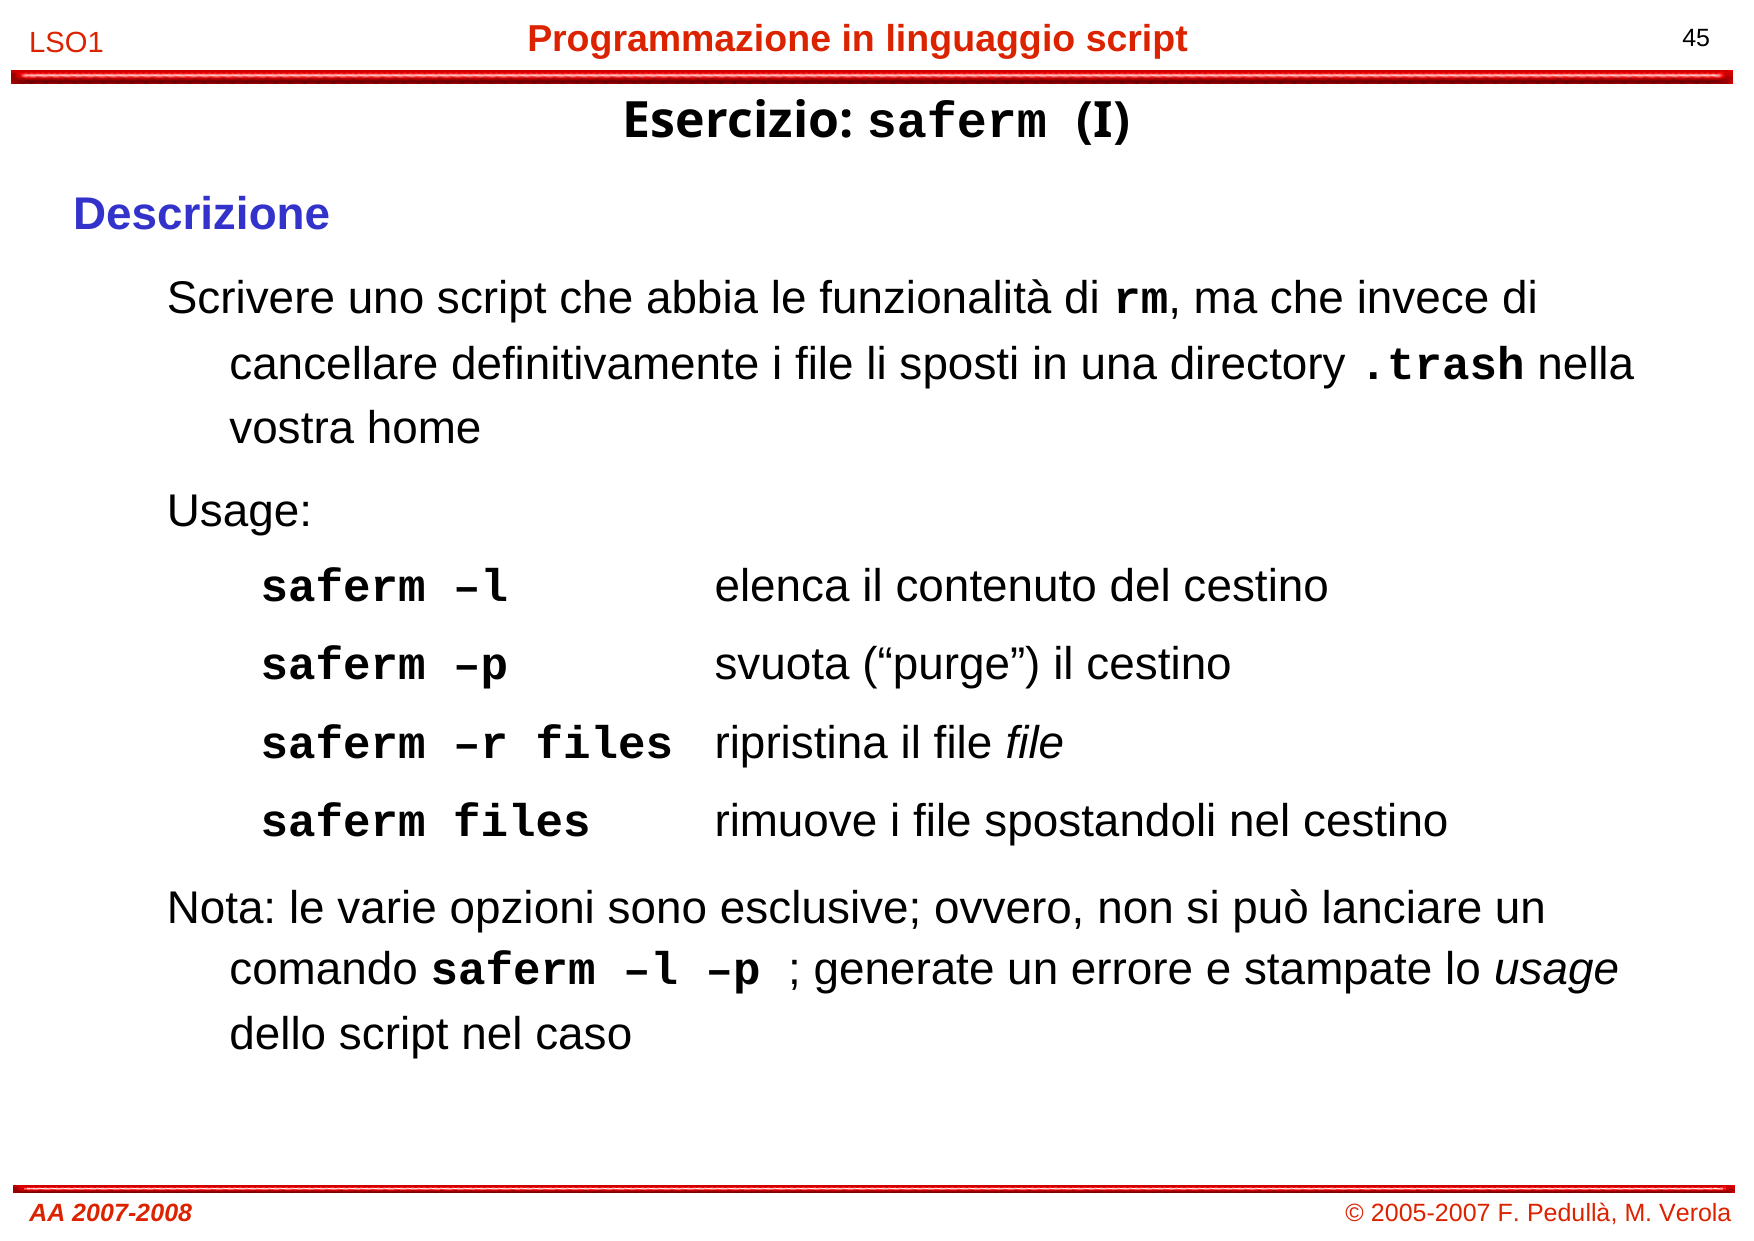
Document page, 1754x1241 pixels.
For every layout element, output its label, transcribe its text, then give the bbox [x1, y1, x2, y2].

picture [11, 70, 1733, 84]
title Esercizio: saferm (I) [591, 72, 1162, 168]
list Descrizione Scrivere uno script che abbia le funzionalità di rm, ma che invece di cancellare definitivamente i file li sposti in una directory .trash nella vostra home Usage: saferm –l elenca il contenuto del cestino saferm –p svuota (“purge”) il cestino saferm –r files ripristina il file file saferm files rimuove i file spostandoli nel cestino Nota: le varie opzioni sono esclusive; ovvero, non si può lanciare un comando saferm –l –p ; generate un errore e stampate lo usage dello script nel caso [58, 177, 1696, 1071]
picture [13, 1185, 1735, 1193]
